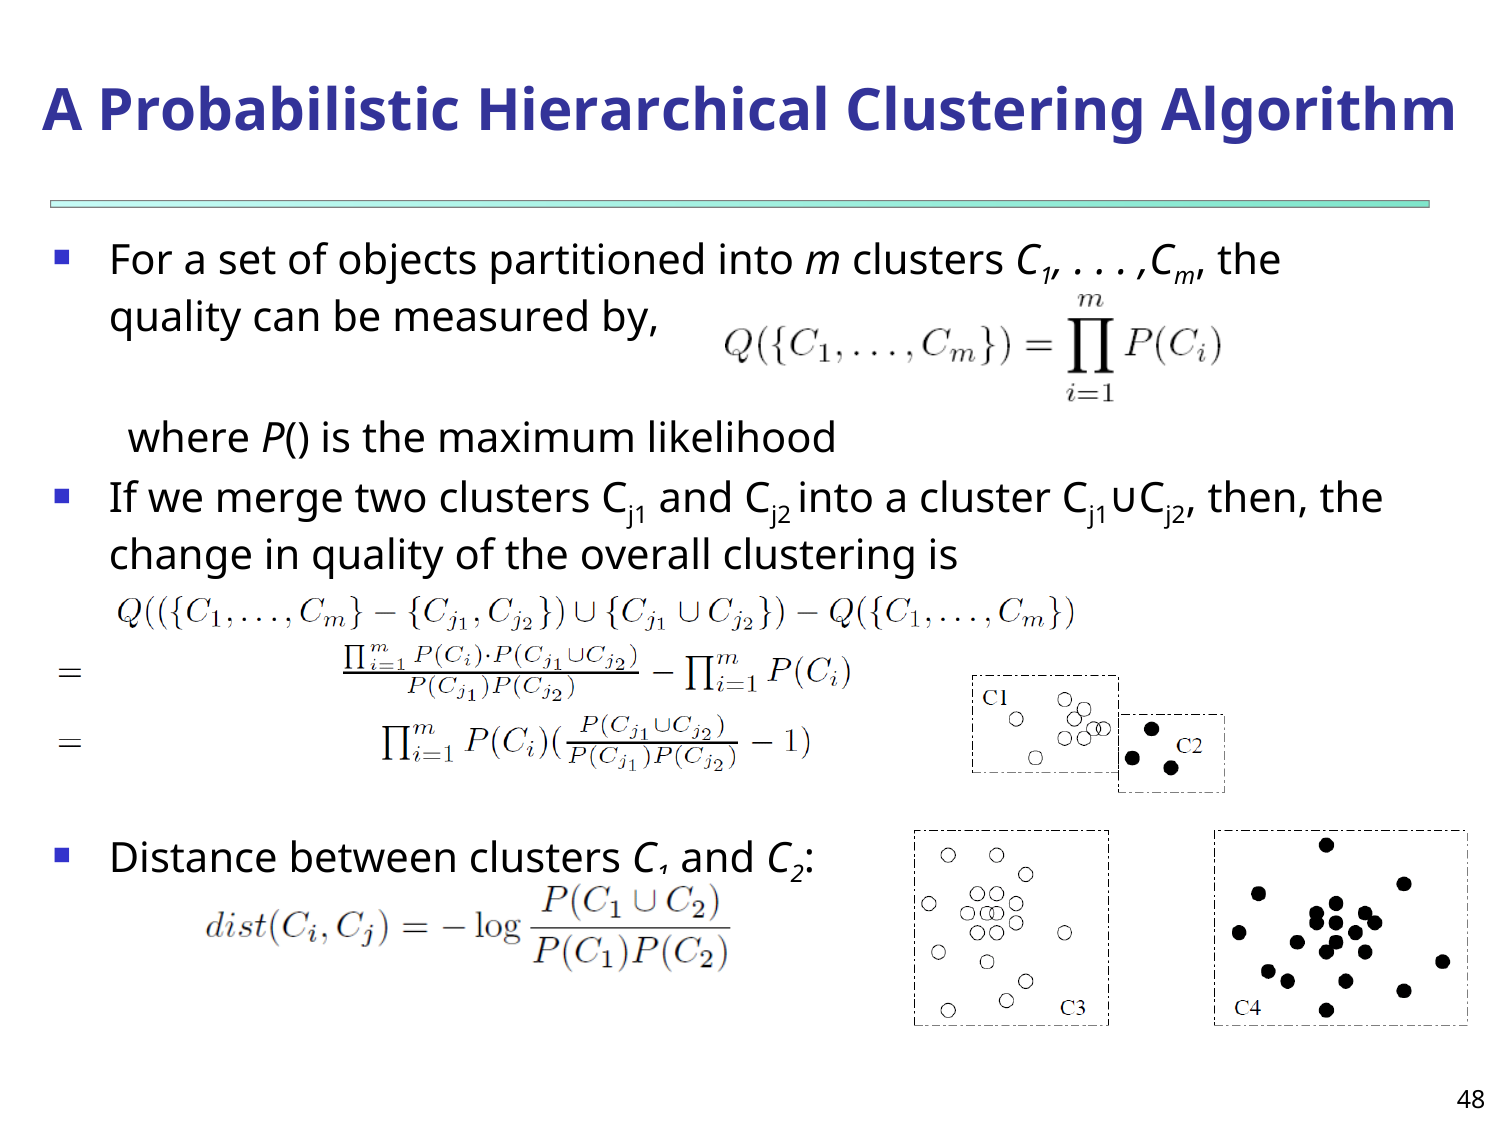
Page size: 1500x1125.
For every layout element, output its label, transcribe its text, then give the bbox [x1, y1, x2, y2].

picture [50, 587, 1476, 1030]
picture [725, 294, 1223, 404]
list For a set of objects partitioned into m clusters C1, . . . ,Cm, the quality can be measured by, where P() is the maximum likelihood If we merge two clusters Cj1 and Cj2 into a cluster Cj1∪Cj2, then, the change in quality of the overall clustering is Distance between clusters C1 and C2: [37, 224, 1438, 1063]
title A Probabilistic Hierarchical Clustering Algorithm [0, 0, 1500, 150]
picture [200, 874, 734, 988]
text_box <number> [1187, 1062, 1500, 1125]
